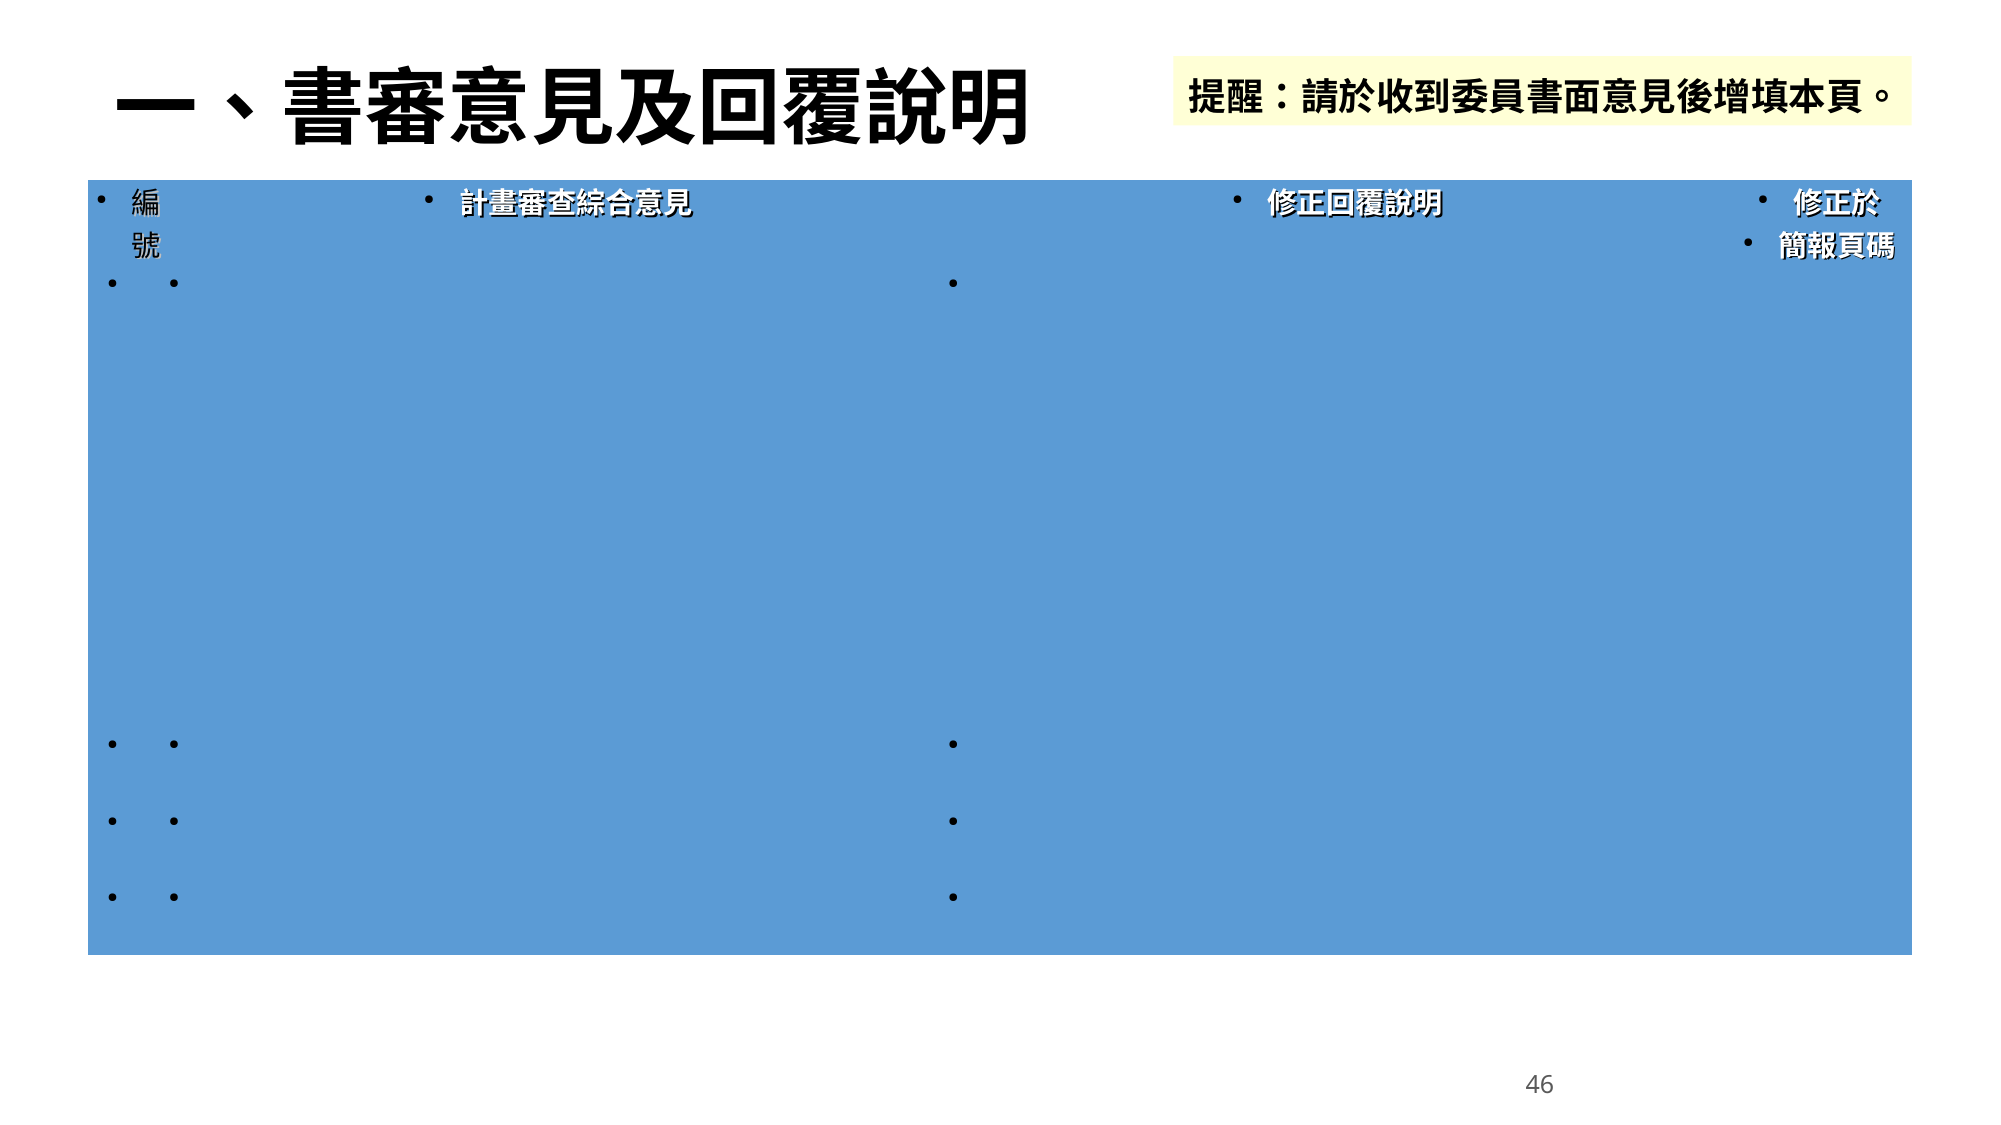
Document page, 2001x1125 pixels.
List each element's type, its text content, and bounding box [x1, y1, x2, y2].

table_cell [169, 265, 948, 341]
table_cell [169, 495, 948, 572]
table_cell [948, 725, 1727, 802]
table_cell [169, 572, 948, 649]
table_cell [948, 341, 1727, 418]
table_cell [88, 802, 169, 879]
table_cell [88, 725, 169, 802]
table_cell [948, 802, 1727, 879]
table_cell [88, 879, 169, 955]
table_header 修正於 簡報頁碼 [1727, 180, 1912, 265]
table_cell [169, 418, 948, 495]
table_cell [948, 418, 1727, 495]
table_header 修正回覆說明 [948, 180, 1727, 265]
table_cell [88, 418, 169, 495]
table_cell [88, 341, 169, 418]
table_cell [88, 649, 169, 725]
table_cell [88, 572, 169, 649]
table_cell [1727, 649, 1912, 725]
table_header 編號 [88, 180, 169, 265]
table_cell [1727, 572, 1912, 649]
table_cell [1727, 341, 1912, 418]
table_cell [948, 572, 1727, 649]
table_cell [948, 495, 1727, 572]
table_header 計畫審查綜合意見 [169, 180, 948, 265]
table_cell [169, 341, 948, 418]
table_cell [1727, 495, 1912, 572]
table_cell [1727, 418, 1912, 495]
table_cell [1727, 725, 1912, 802]
table_cell [169, 649, 948, 725]
table_cell [1727, 265, 1912, 341]
table_cell [948, 649, 1727, 725]
text_box 46 [1510, 1061, 1961, 1097]
table_cell [1727, 879, 1912, 955]
table_cell [169, 879, 948, 955]
table_cell [948, 879, 1727, 955]
table_cell [169, 725, 948, 802]
title 一、書審意見及回覆說明 [99, 56, 1900, 166]
table_cell [88, 495, 169, 572]
table_cell [169, 802, 948, 879]
text_box 提醒：請於收到委員書面意見後增填本頁。 [1173, 56, 1912, 125]
table_cell [88, 265, 169, 341]
table_cell [1727, 802, 1912, 879]
table_cell [948, 265, 1727, 341]
